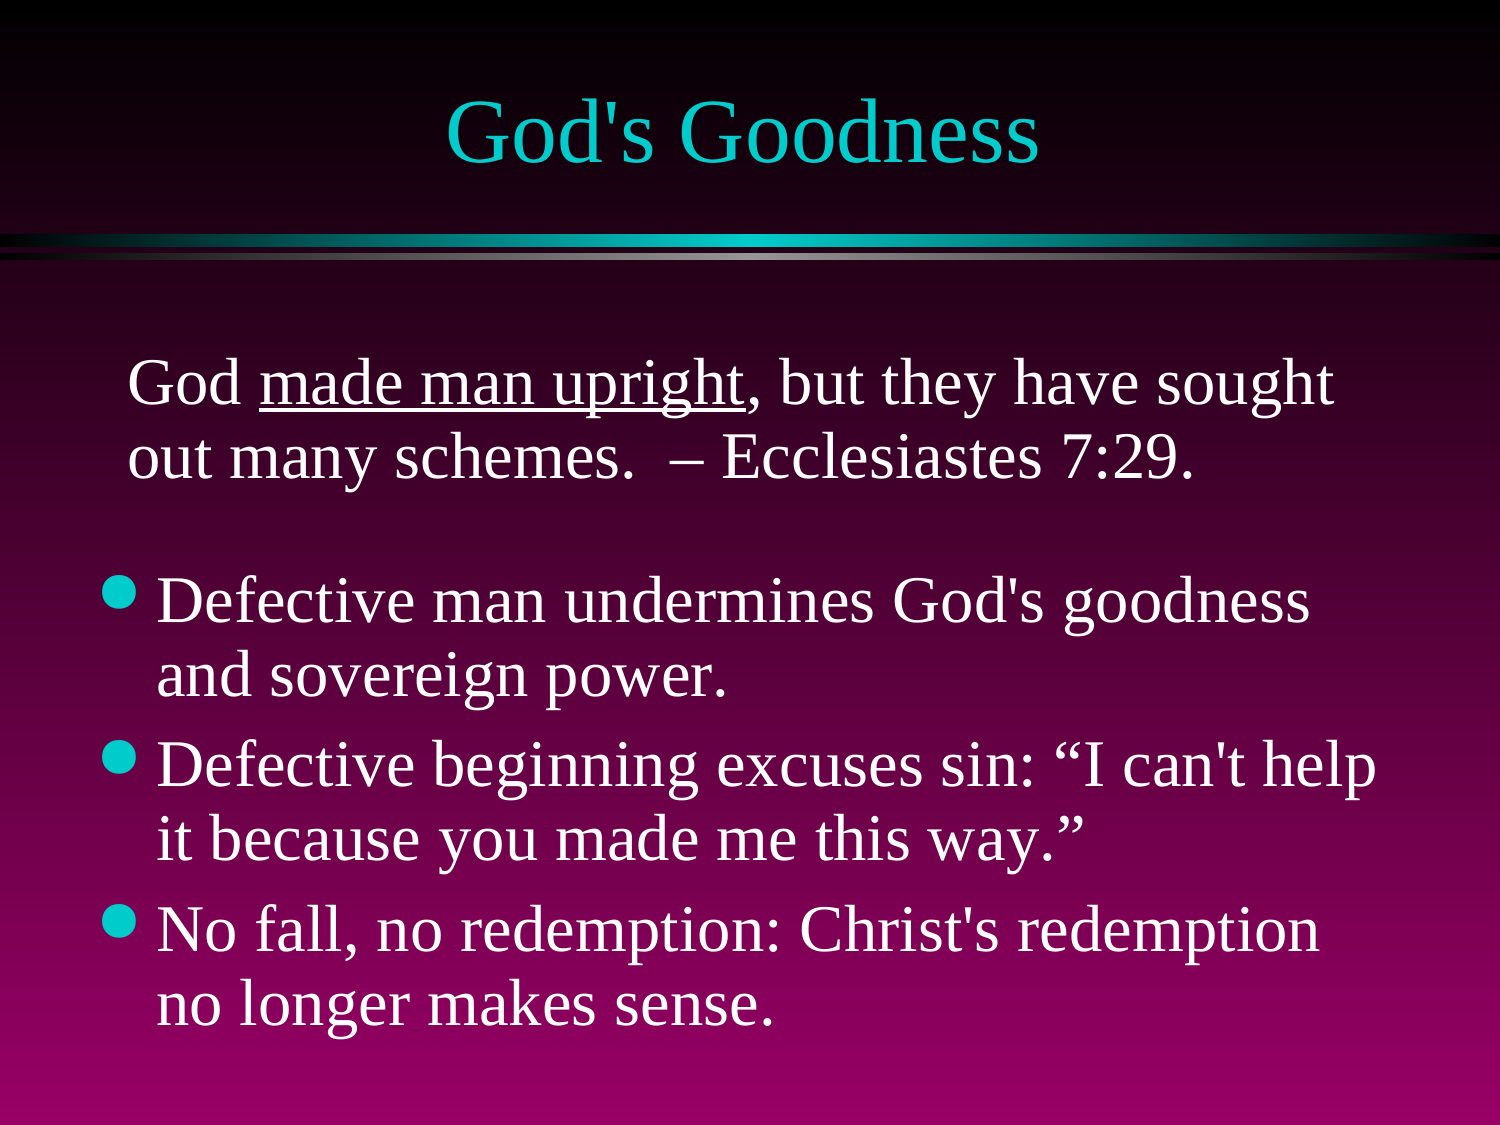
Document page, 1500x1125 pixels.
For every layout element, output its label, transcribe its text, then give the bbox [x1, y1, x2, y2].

title God's Goodness [99, 37, 1388, 225]
list Defective man undermines God's goodness and sovereign power. Defective beginning excuses sin: “I can't help it because you made me this way.” No fall, no redemption: Christ's redemption no longer makes sense. [99, 562, 1388, 1068]
text_box God made man upright, but they have sought out many schemes. – Ecclesiastes 7:29. [112, 337, 1388, 501]
